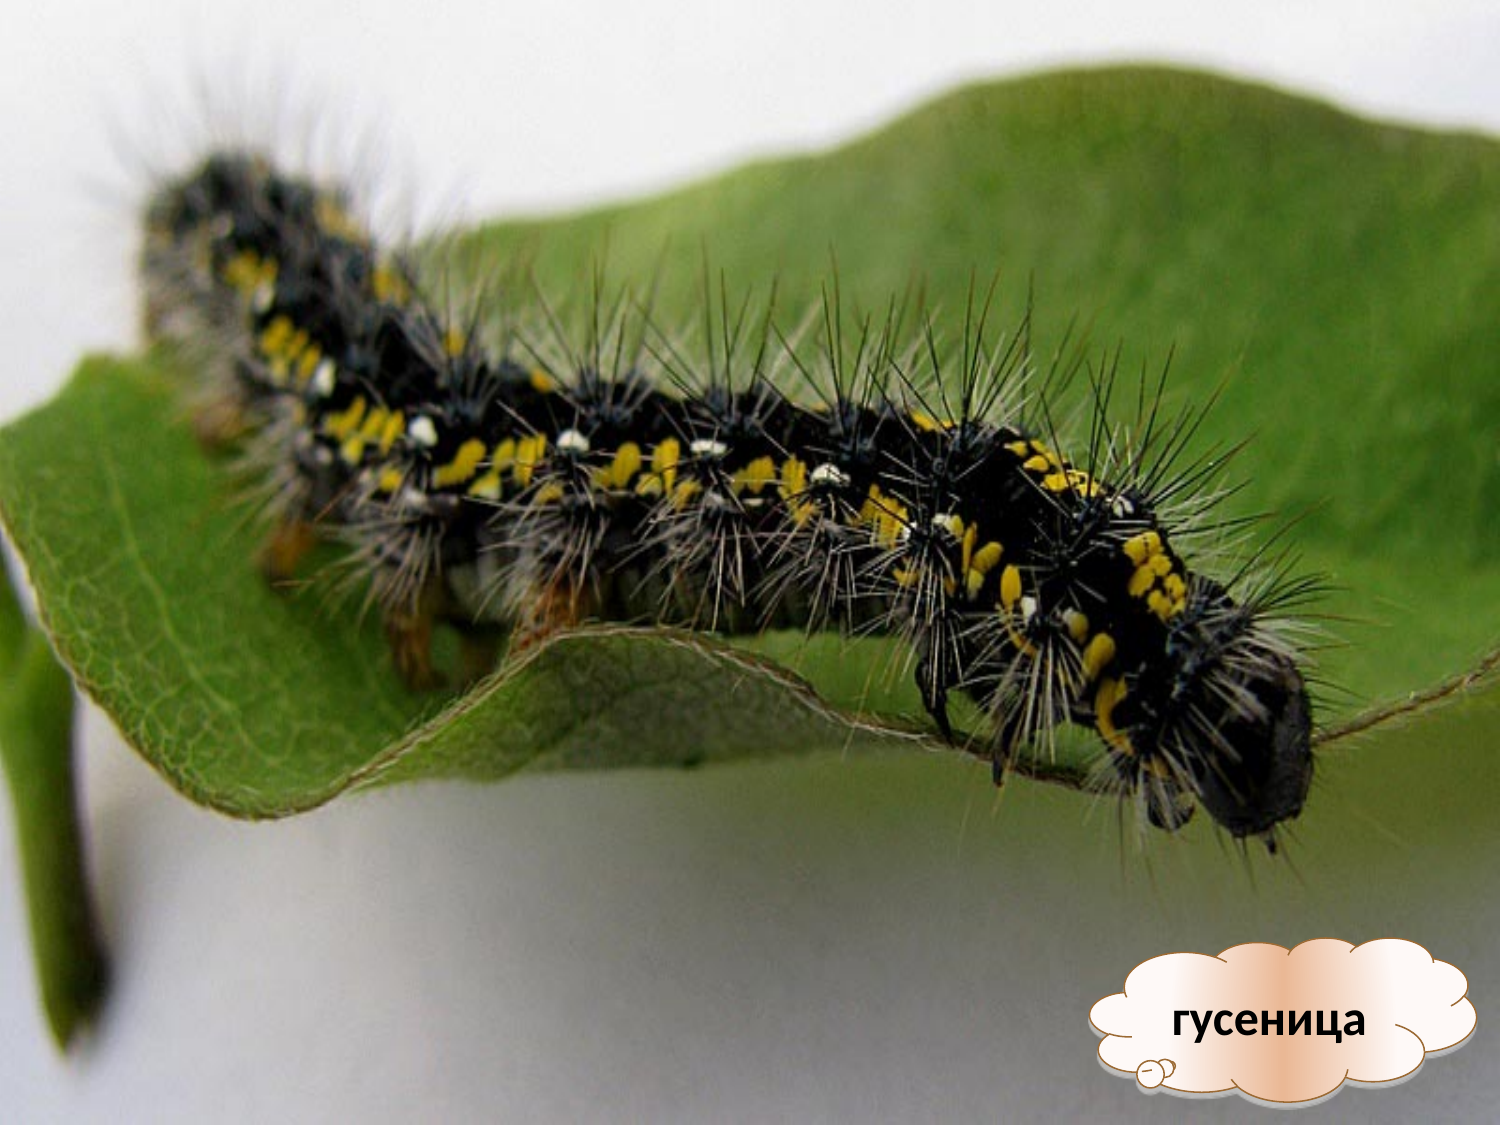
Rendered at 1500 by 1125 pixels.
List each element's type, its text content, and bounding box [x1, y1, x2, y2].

text_box гусеница [1089, 937, 1477, 1103]
picture [0, 0, 1500, 1125]
